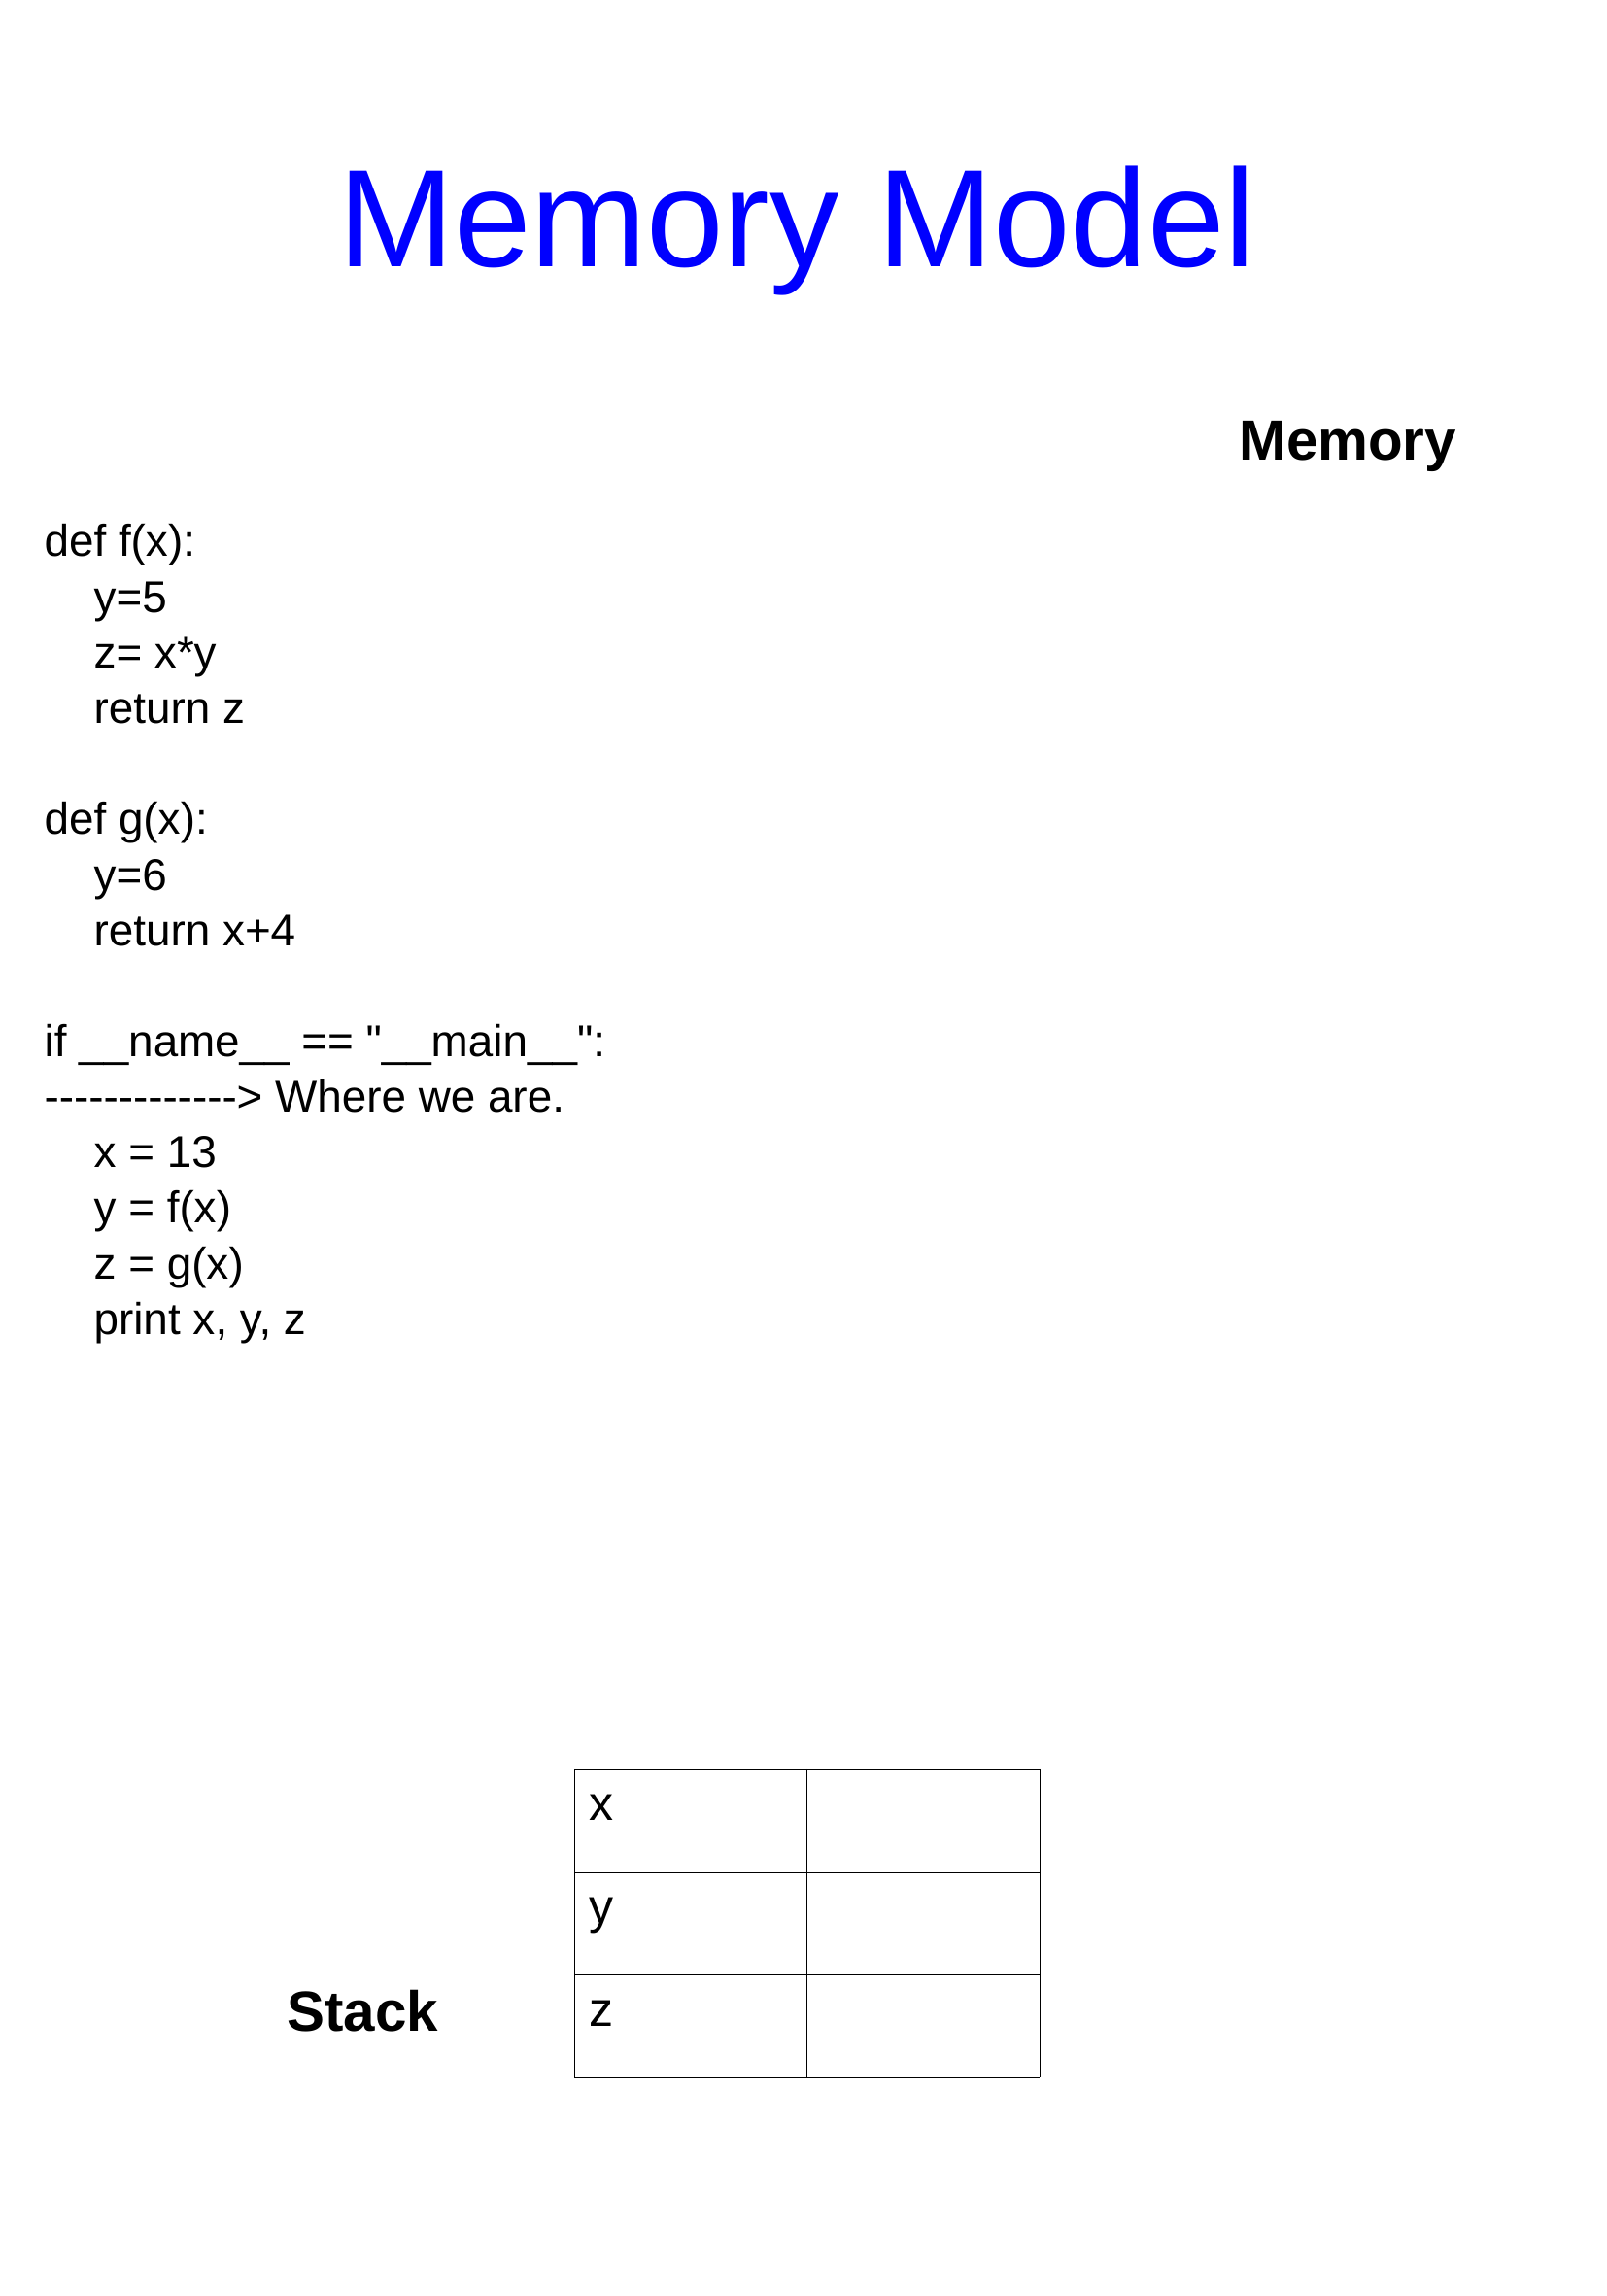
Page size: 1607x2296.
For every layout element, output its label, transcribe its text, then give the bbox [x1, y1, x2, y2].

list Stack [218, 1979, 488, 2066]
title Memory Model [74, 108, 1521, 328]
list def f(x): y=5 z= x*y return z def g(x): y=6 return x+4 if __name__ == "__main__": -------------> Where we are. x = 13 y = f(x) z = g(x) print x, y, z [28, 516, 632, 1345]
table_cell [807, 1975, 1040, 2077]
table_header x [575, 1770, 806, 1872]
list Memory [1170, 408, 1525, 488]
table_header [807, 1770, 1040, 1872]
table_cell [807, 1873, 1040, 1974]
table_cell y [575, 1873, 806, 1974]
table_cell z [575, 1975, 806, 2077]
